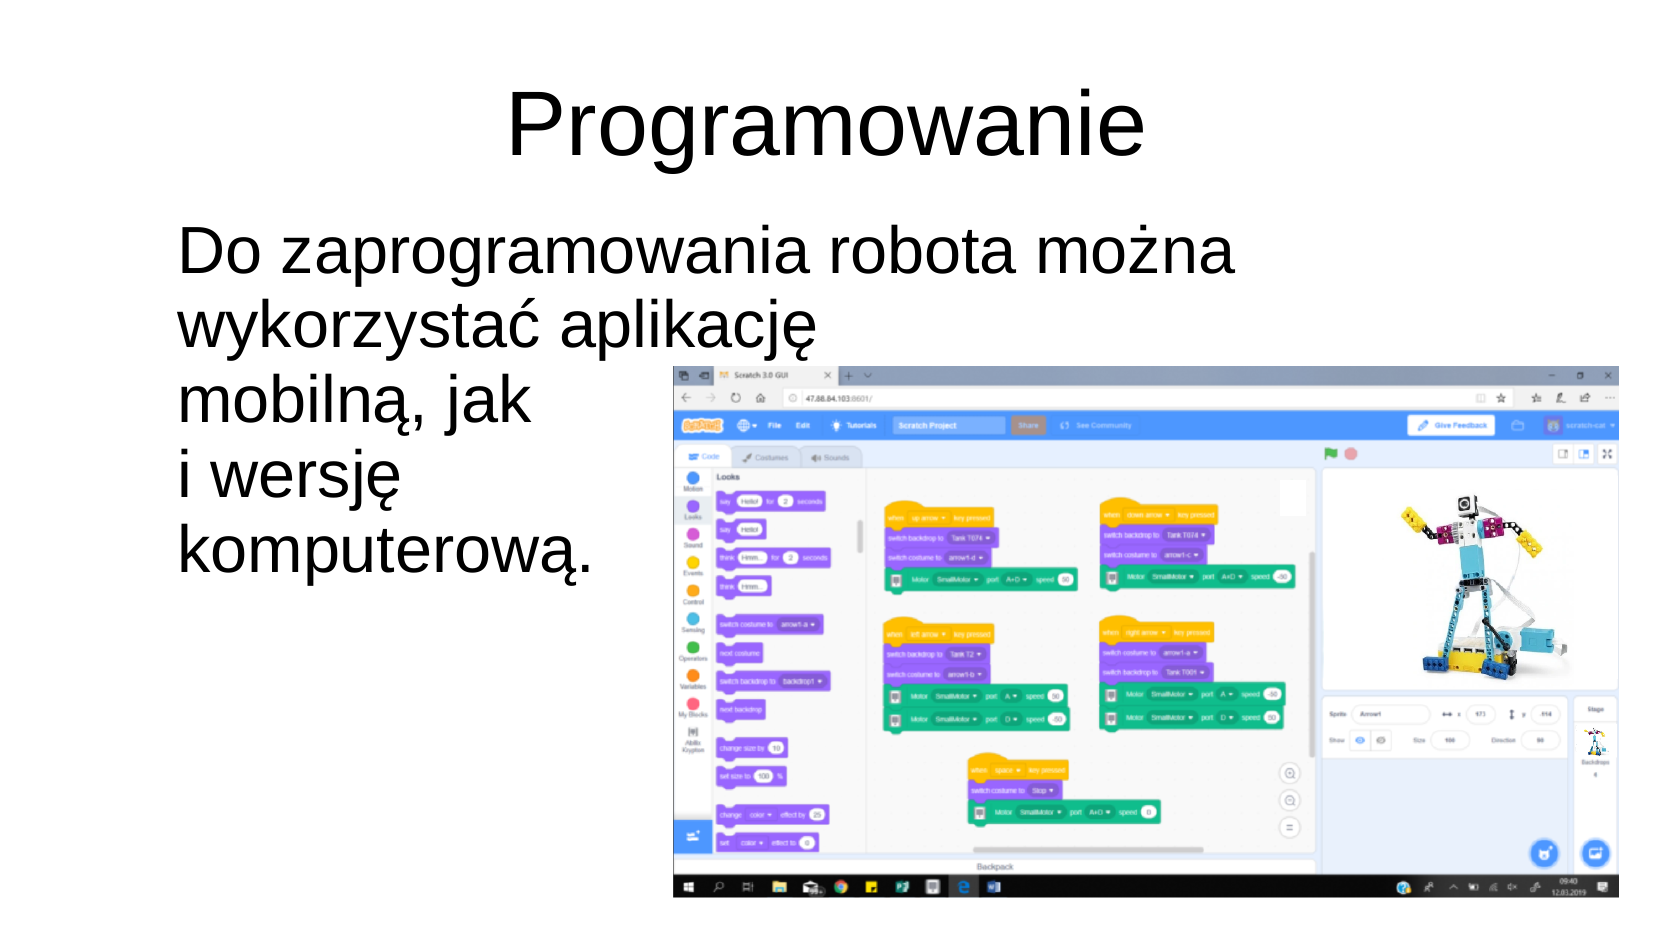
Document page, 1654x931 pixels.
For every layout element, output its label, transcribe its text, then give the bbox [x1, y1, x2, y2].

picture [673, 366, 1620, 898]
title Programowanie [82, 45, 1571, 201]
list Do zaprogramowania robota można wykorzystać aplikację mobilną, jak i wersję komputerową. [106, 212, 1595, 753]
